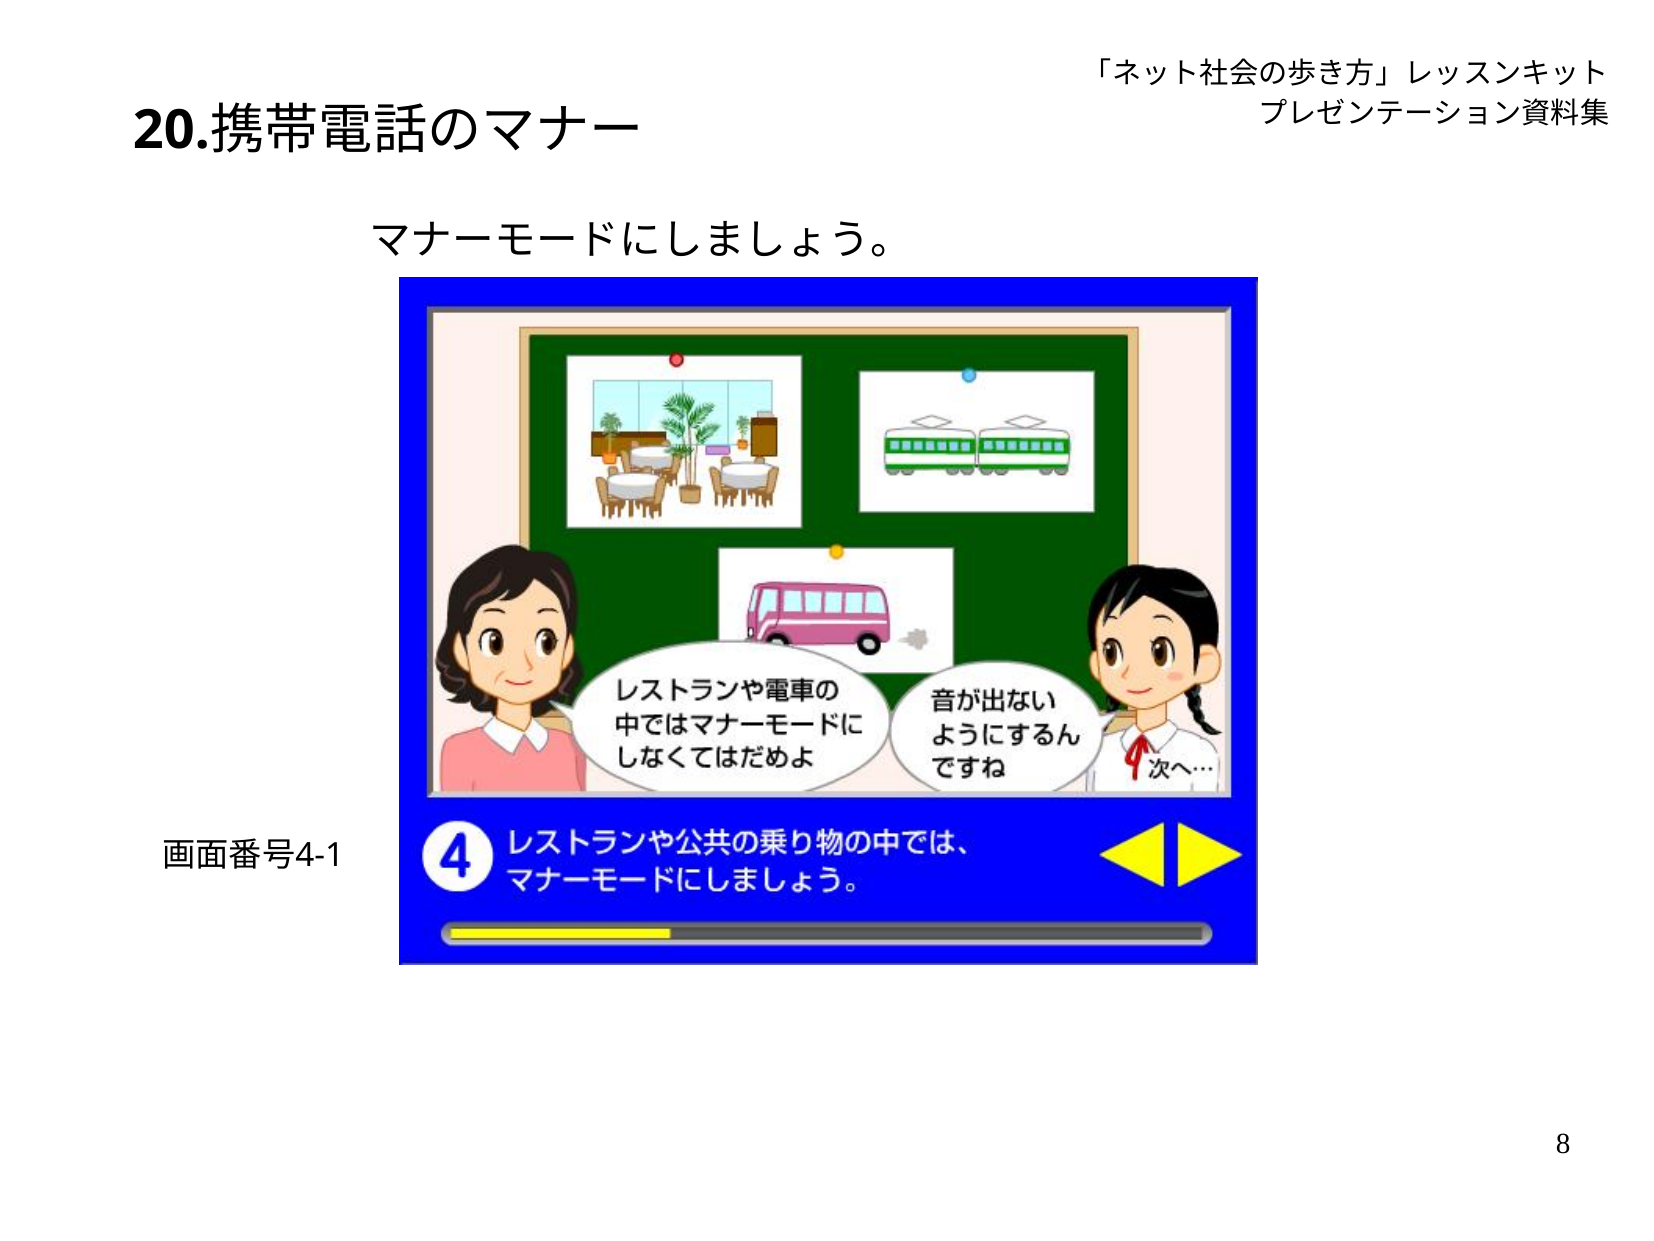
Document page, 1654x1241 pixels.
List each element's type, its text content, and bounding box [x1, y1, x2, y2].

text_box 画面番号4-1 [147, 826, 384, 882]
text_box マナーモードにしましょう。 [354, 206, 1123, 272]
picture [399, 277, 1258, 965]
text_box 20.携帯電話のマナー [118, 88, 975, 169]
text_box 「ネット社会の歩き方」レッスンキット プレゼンテーション資料集 [1062, 44, 1625, 139]
